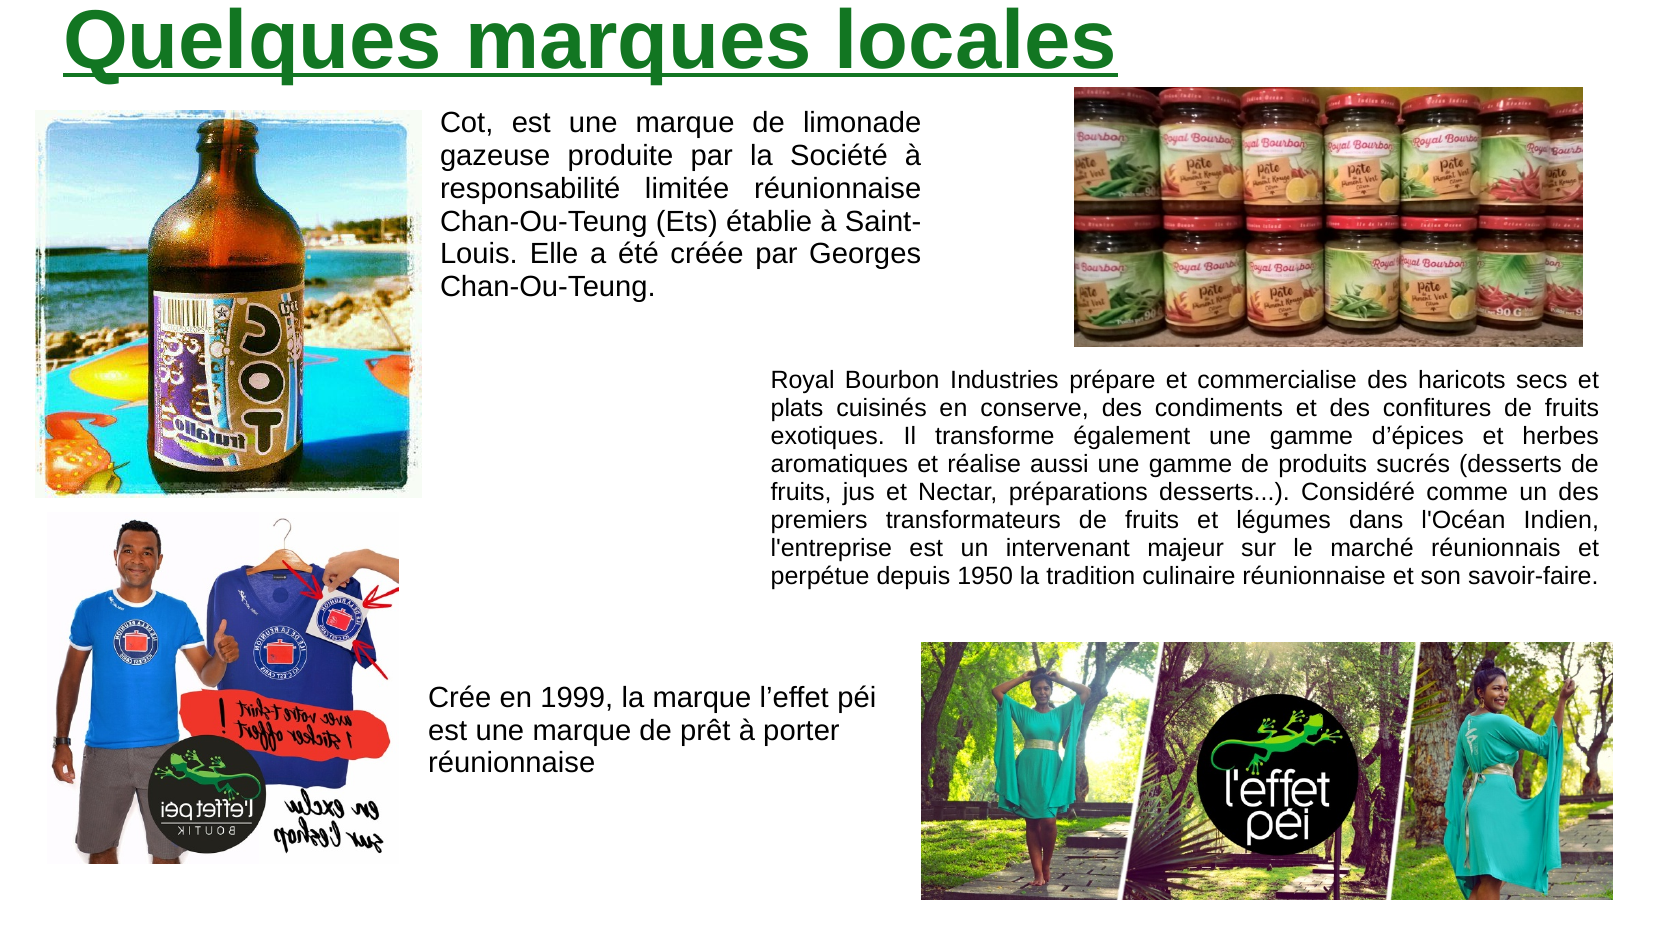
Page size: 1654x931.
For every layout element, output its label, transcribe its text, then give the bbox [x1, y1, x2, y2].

picture [35, 110, 422, 498]
picture [1074, 87, 1583, 347]
text_box Royal Bourbon Industries prépare et commercialise des haricots secs et plats cuisinés en conserve, des condiments et des confitures de fruits exotiques. Il transforme également une gamme d’épices et herbes aromatiques et réalise aussi une gamme de produits sucrés (desserts de fruits, jus et Nectar, préparations desserts...). Considéré comme un des premiers transformateurs de fruits et légumes dans l'Océan Indien, l'entreprise est un intervenant majeur sur le marché réunionnais et perpétue depuis 1950 la tradition culinaire réunionnaise et son savoir-faire. [755, 358, 1619, 640]
picture [921, 642, 1613, 900]
title Quelques marques locales [0, 0, 1335, 113]
picture [47, 512, 399, 864]
text_box Cot, est une marque de limonade gazeuse produite par la Société à responsabilité limitée réunionnaise Chan-Ou-Teung (Ets) établie à Saint-Louis. Elle a été créée par Georges Chan-Ou-Teung. [425, 98, 969, 317]
text_box Crée en 1999, la marque l’effet péi est une marque de prêt à porter réunionnaise [413, 673, 898, 790]
